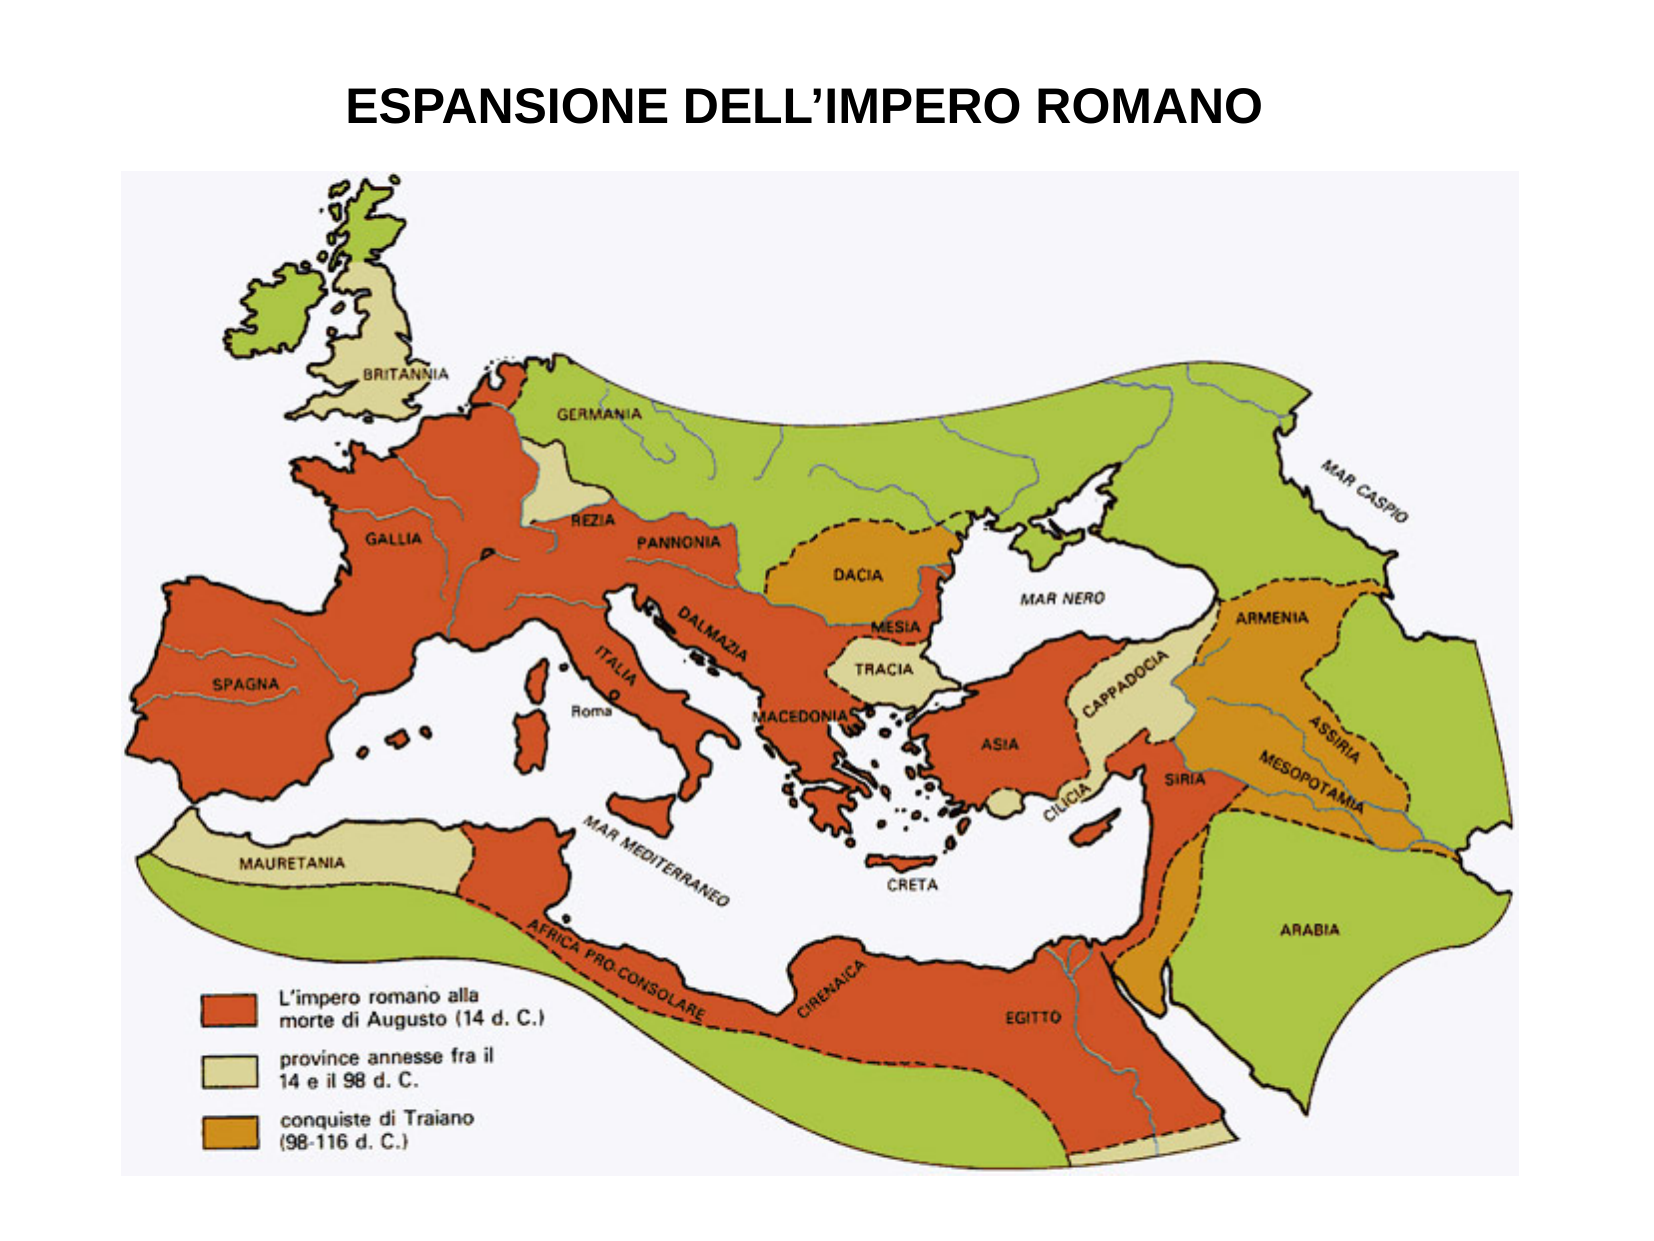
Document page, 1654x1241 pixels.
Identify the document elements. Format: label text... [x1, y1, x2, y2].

picture [121, 171, 1519, 1176]
text_box ESPANSIONE DELL’IMPERO ROMANO [330, 70, 1279, 142]
